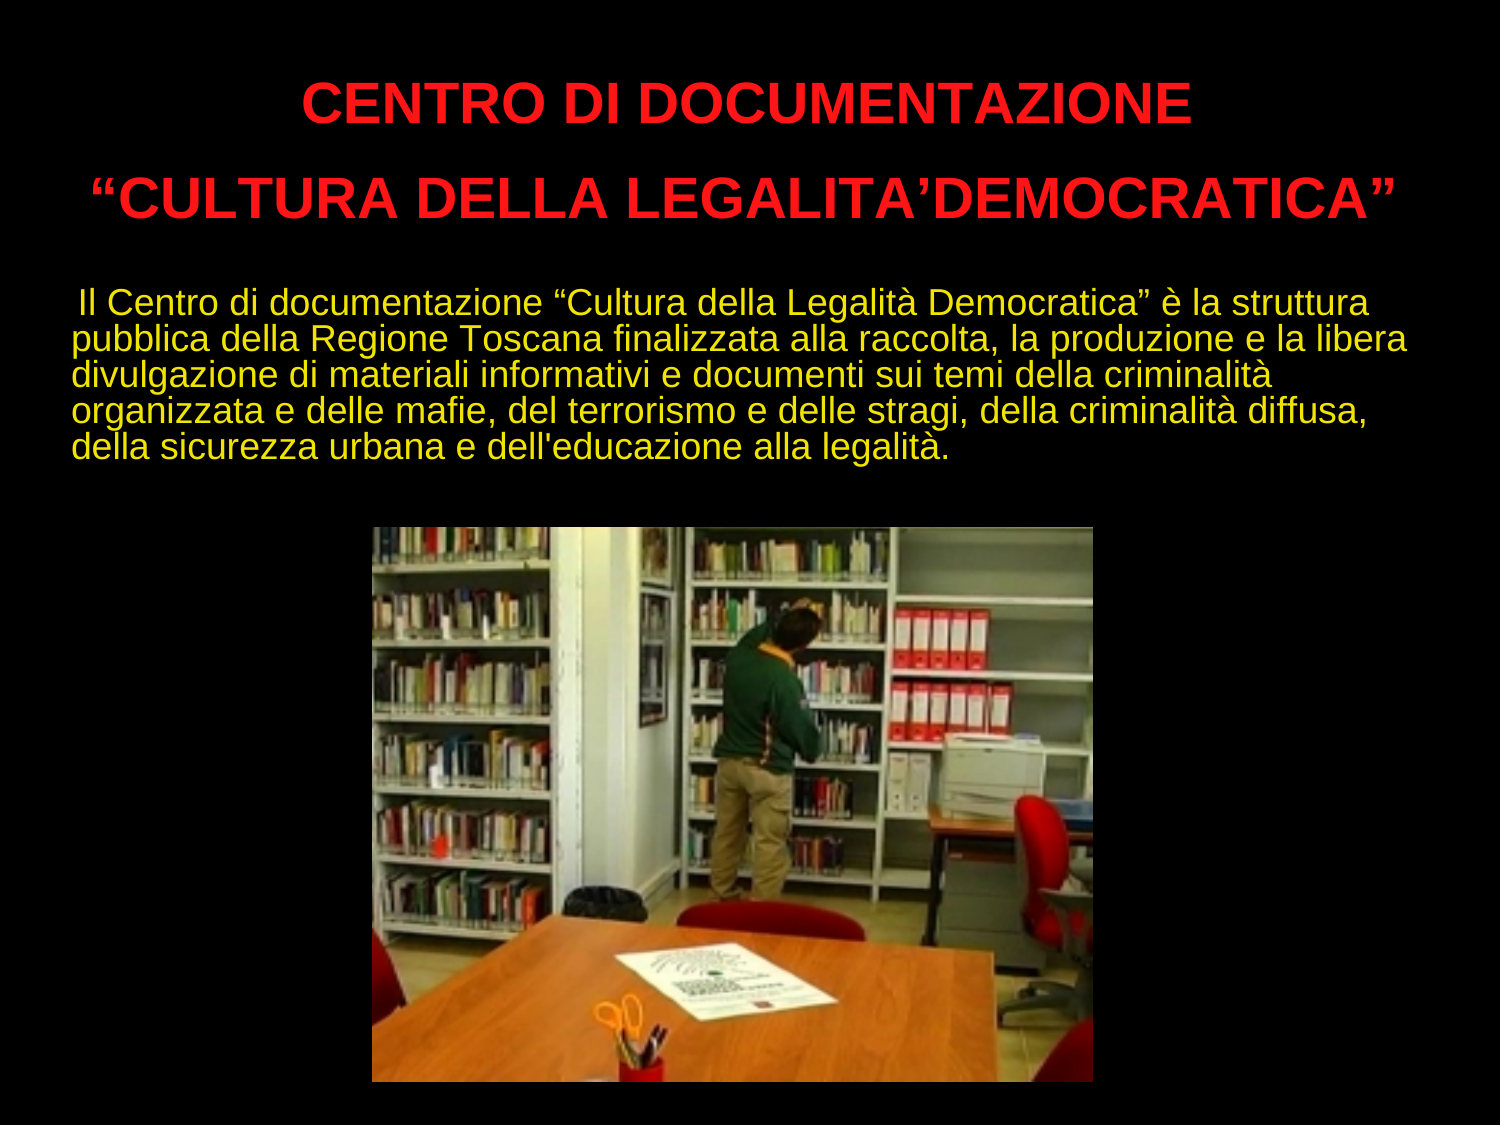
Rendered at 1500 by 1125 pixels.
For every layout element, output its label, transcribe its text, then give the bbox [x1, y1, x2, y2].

picture [372, 527, 1093, 1083]
title CENTRO DI DOCUMENTAZIONE “CULTURA DELLA LEGALITA’DEMOCRATICA” [53, 35, 1441, 265]
list Il Centro di documentazione “Cultura della Legalità Democratica” è la struttura pubblica della Regione Toscana finalizzata alla raccolta, la produzione e la libera divulgazione di materiali informativi e documenti sui temi della criminalità organizzata e delle mafie, del terrorismo e delle stragi, della criminalità diffusa, della sicurezza urbana e dell'educazione alla legalità. [0, 278, 1426, 579]
